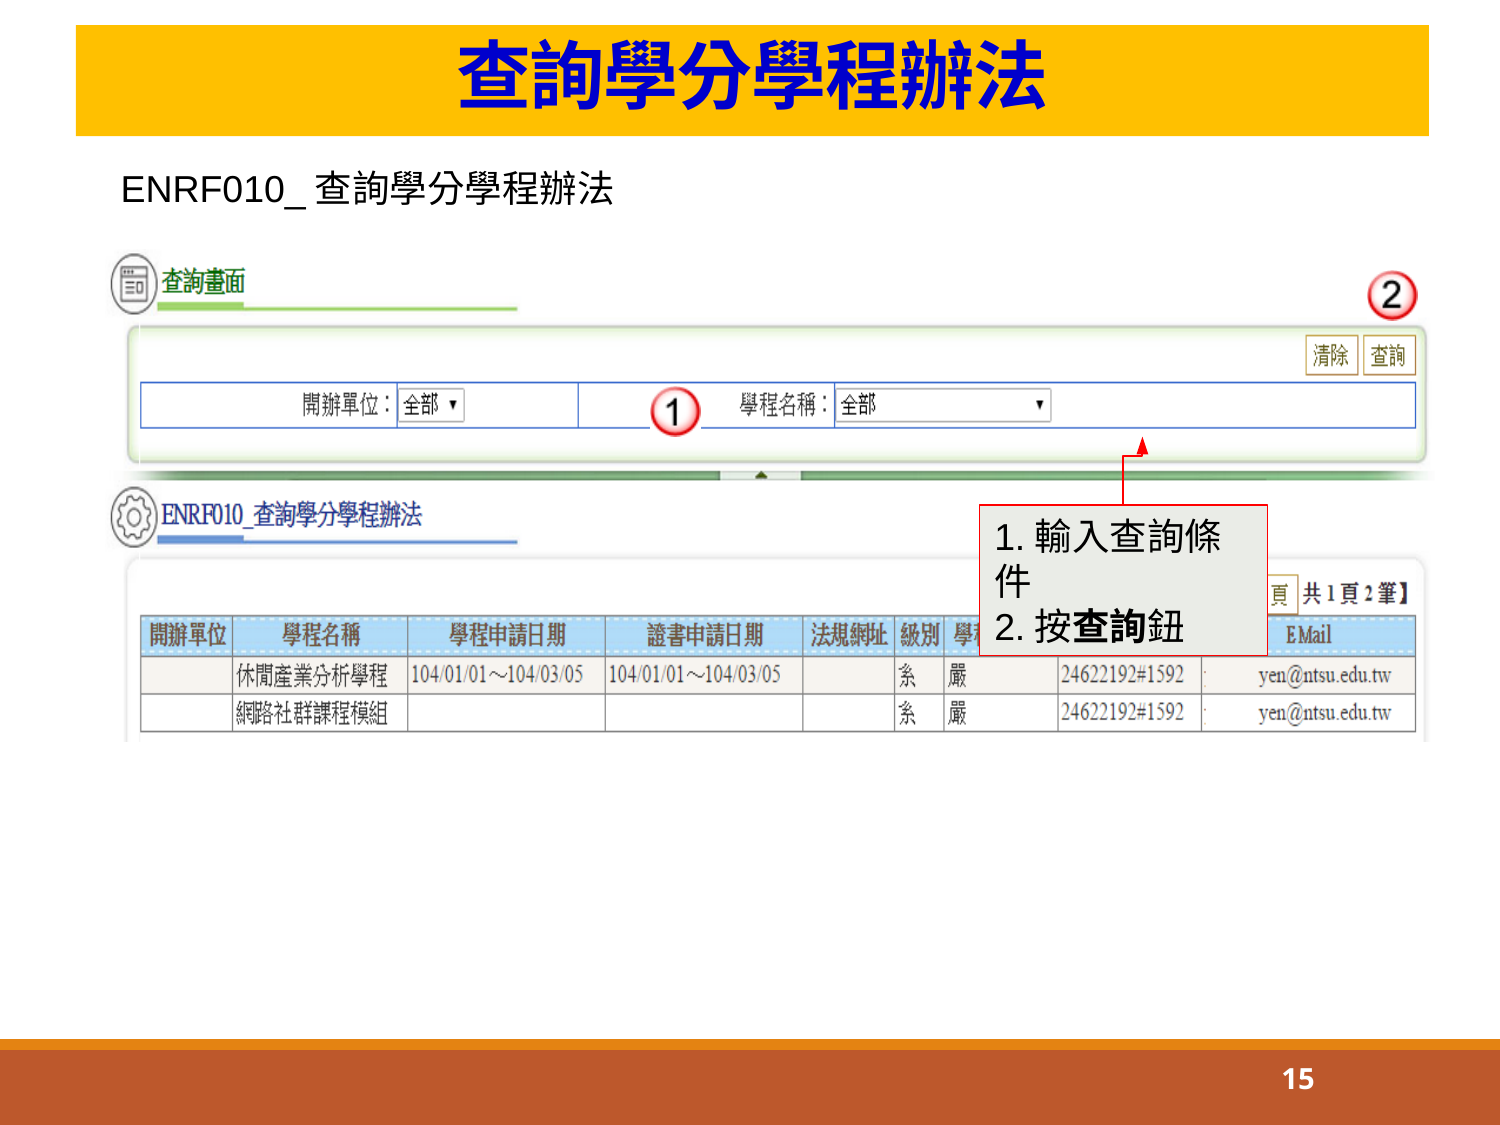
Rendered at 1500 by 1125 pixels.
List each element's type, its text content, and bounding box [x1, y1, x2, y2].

text_box 查詢學分學程辦法 [75, 25, 1429, 137]
text_box ENRF010_查詢學分學程辦法 [105, 157, 627, 218]
picture [105, 249, 1435, 742]
text_box 14 [1266, 1049, 1428, 1110]
text_box 1.輸入查詢條件 2.按查詢鈕 [979, 505, 1268, 612]
